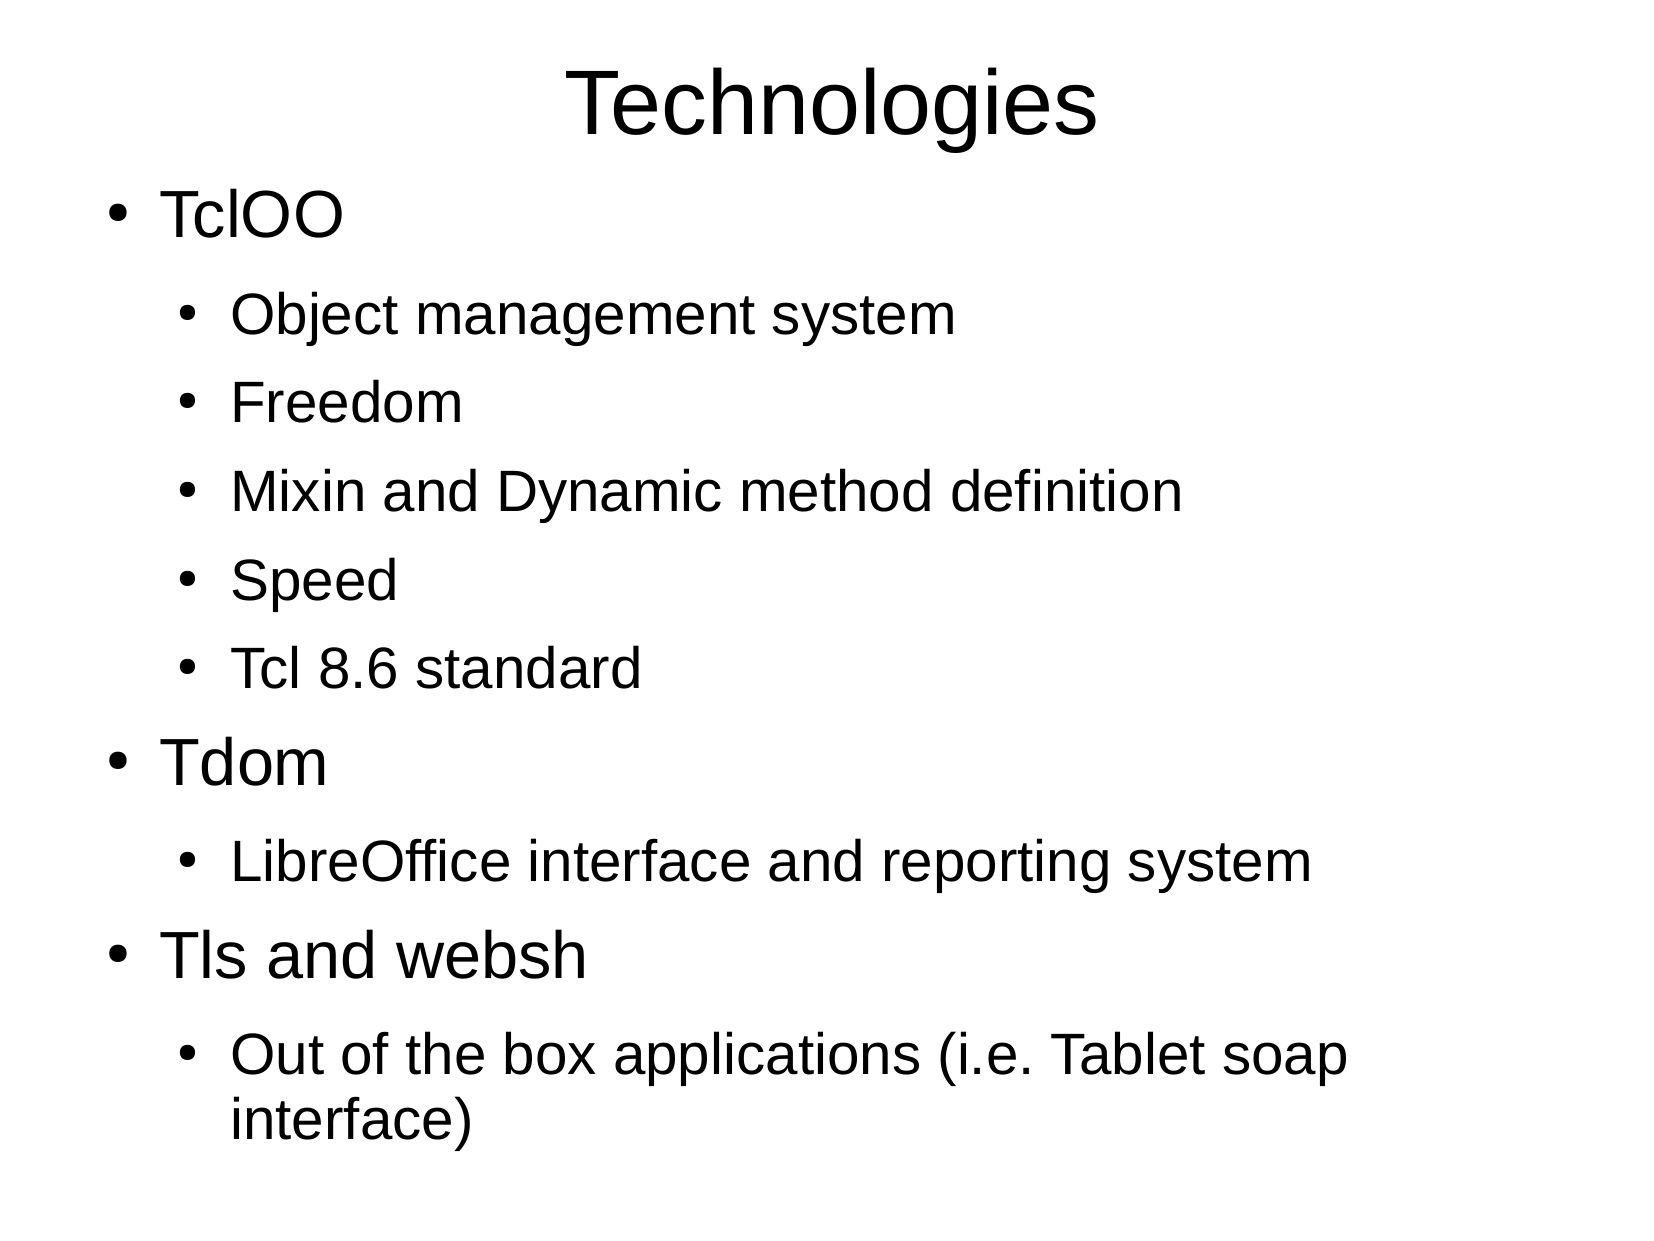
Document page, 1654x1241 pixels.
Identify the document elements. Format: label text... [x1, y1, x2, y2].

title Technologies [88, 29, 1577, 177]
list TclOO Object management system Freedom Mixin and Dynamic method definition Speed Tcl 8.6 standard Tdom LibreOffice interface and reporting system Tls and websh Out of the box applications (i.e. Tablet soap interface) [88, 177, 1577, 1152]
